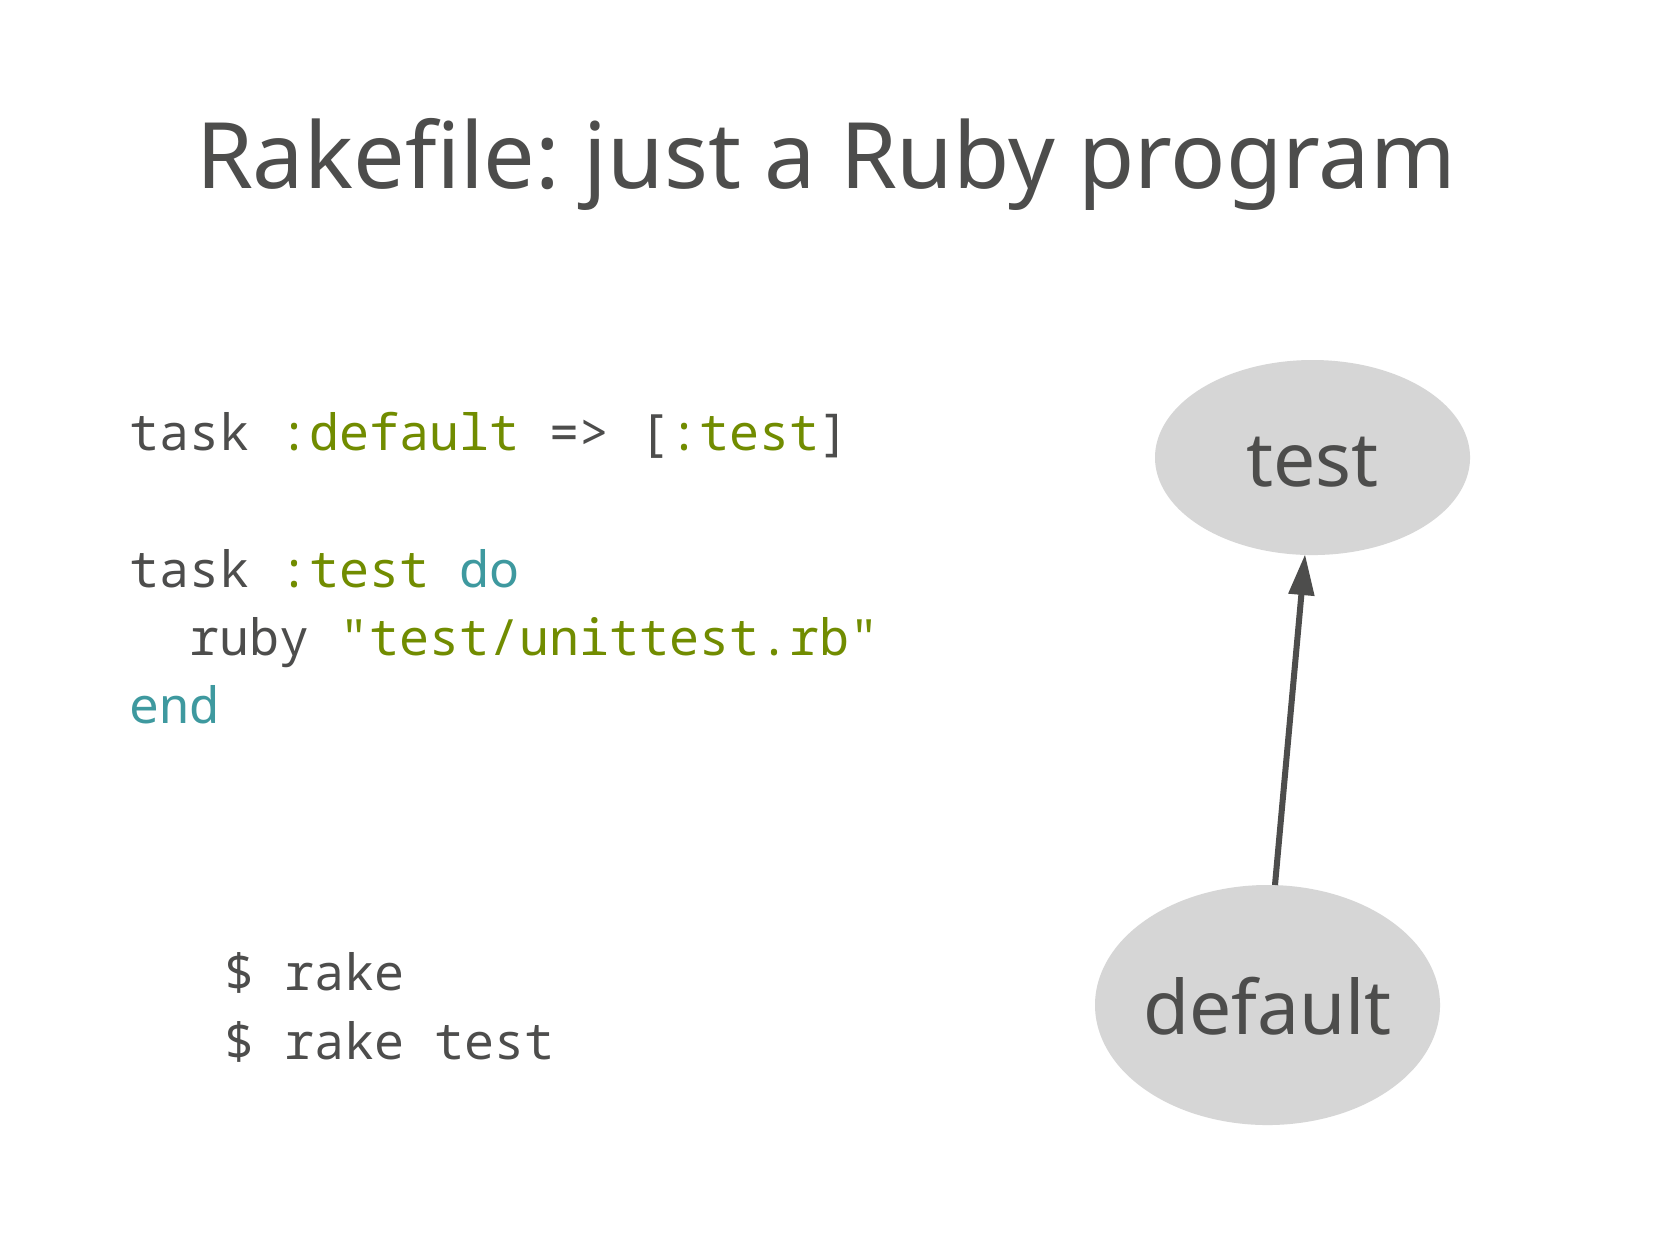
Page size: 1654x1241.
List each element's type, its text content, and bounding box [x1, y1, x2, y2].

text_box test [1155, 360, 1471, 556]
text_box default [1095, 885, 1441, 1126]
text_box $ rake $ rake test [210, 930, 738, 1126]
title Rakefile: just a Ruby program [82, 49, 1571, 257]
text_box task :default => [:test] task :test do ruby "test/unittest.rb" end [114, 390, 895, 781]
